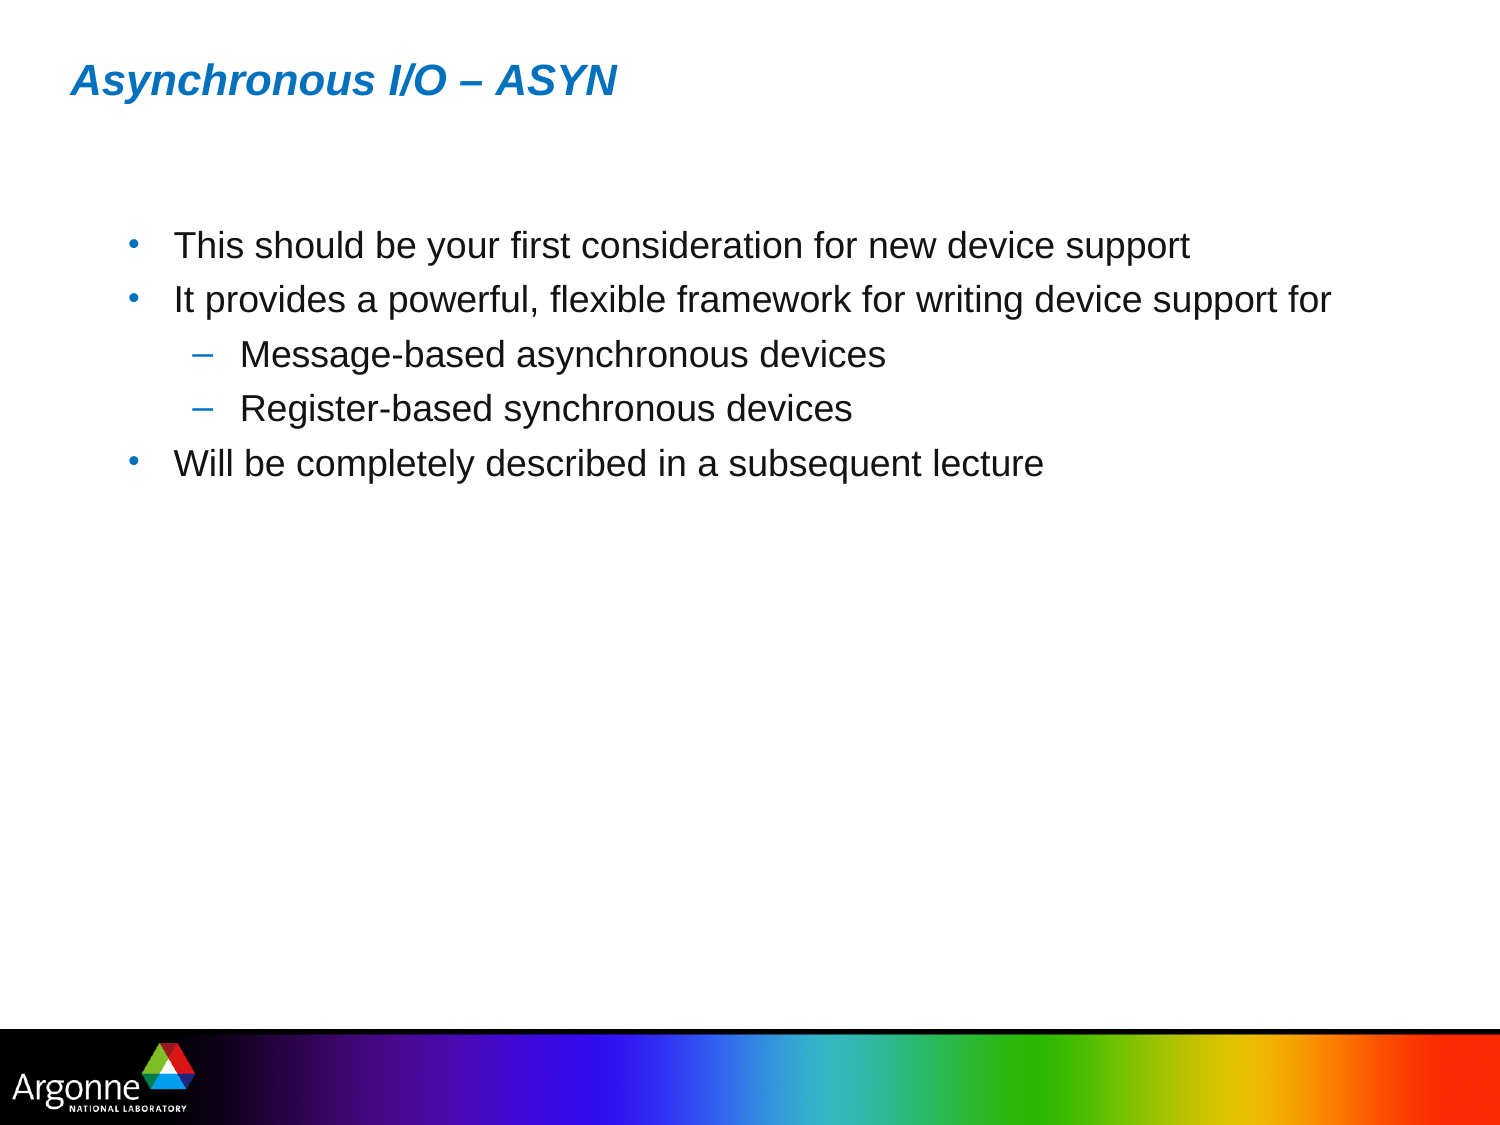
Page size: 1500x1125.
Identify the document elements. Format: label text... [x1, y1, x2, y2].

title Asynchronous I/O – ASYN [55, 57, 1361, 113]
list This should be your first consideration for new device support It provides a powerful, flexible framework for writing device support for Message-based asynchronous devices Register-based synchronous devices Will be completely described in a subsequent lecture [112, 213, 1457, 494]
picture [0, 1029, 1500, 1125]
